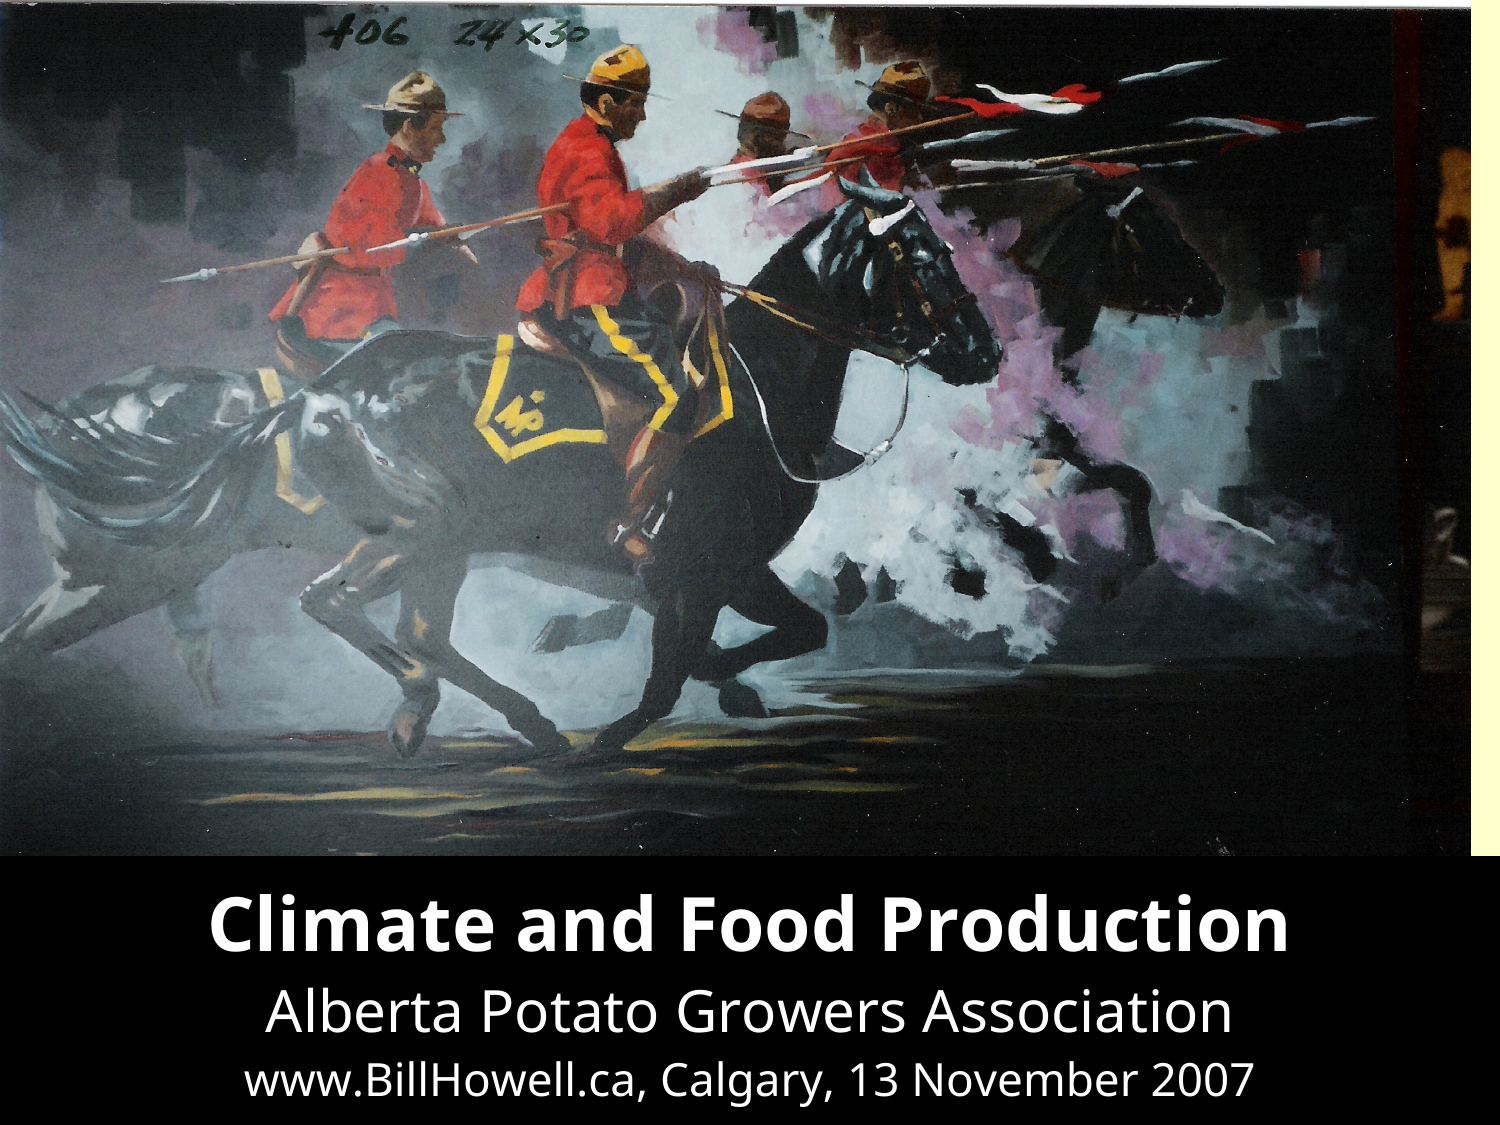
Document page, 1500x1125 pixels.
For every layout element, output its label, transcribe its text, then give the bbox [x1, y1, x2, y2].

text_box Climate and Food Production Alberta Potato Growers Association www.BillHowell.ca, Calgary, 13 November 2007 [0, 856, 1500, 1125]
picture [0, 0, 1471, 856]
